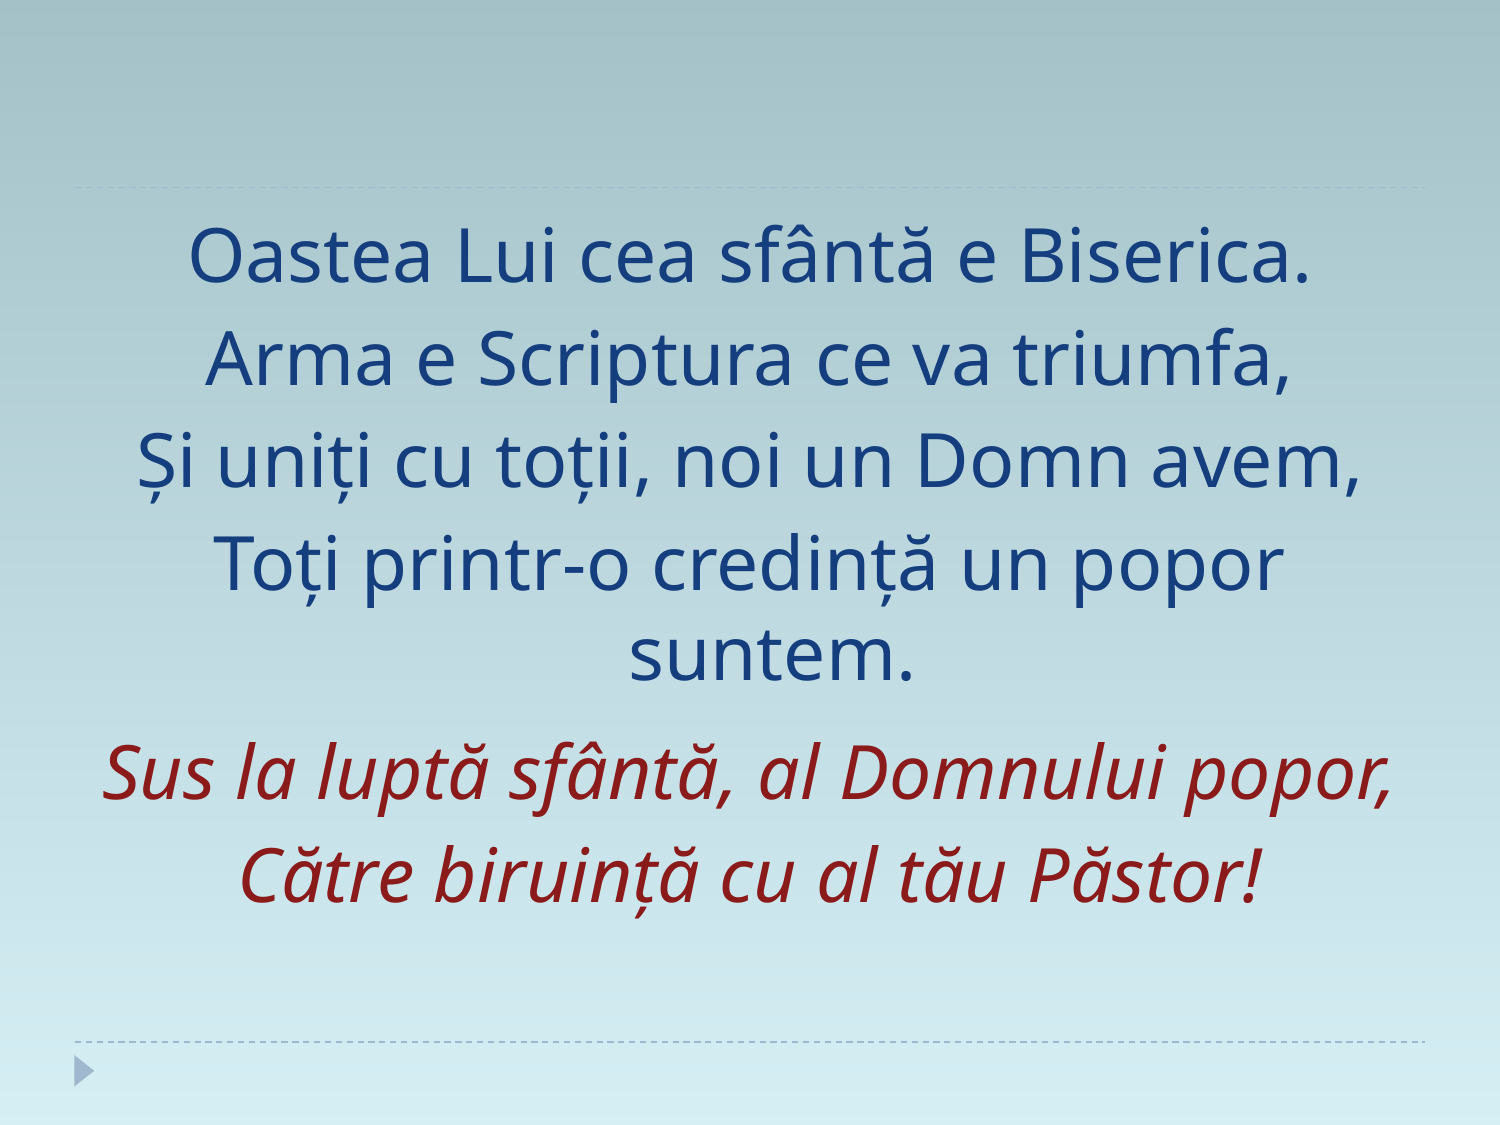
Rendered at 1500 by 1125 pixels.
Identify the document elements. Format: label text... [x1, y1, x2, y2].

list Sus la luptă sfântă, al Domnului popor, Către biruinţă cu al tău Păstor! [75, 717, 1426, 1011]
list Oastea Lui cea sfântă e Biserica. Arma e Scriptura ce va triumfa, Şi uniţi cu toţii, noi un Domn avem, Toţi printr-o credinţă un popor suntem. [75, 200, 1426, 637]
